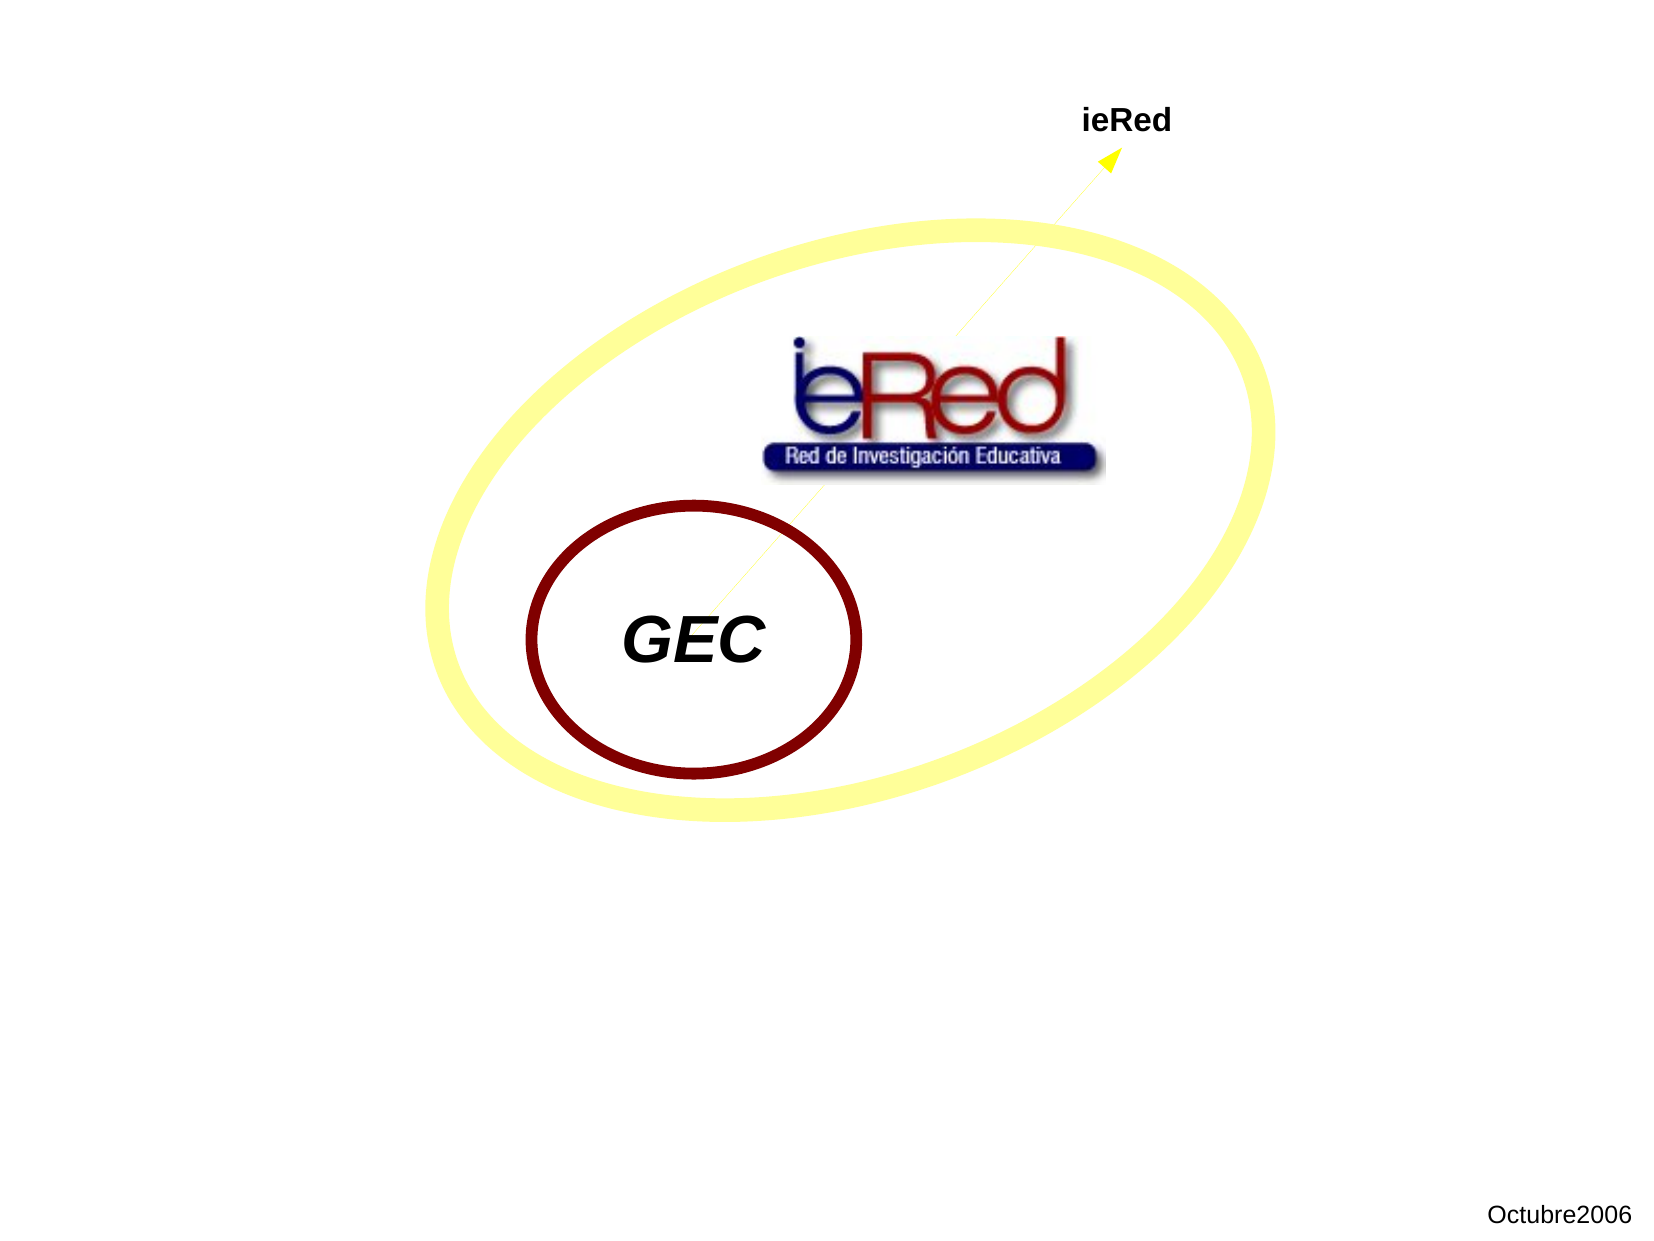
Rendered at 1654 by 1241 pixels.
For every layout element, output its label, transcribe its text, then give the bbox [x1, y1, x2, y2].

picture [761, 336, 1106, 485]
text_box Octubre2006 [1472, 1192, 1648, 1236]
text_box GEC [531, 505, 857, 774]
text_box ieRed [1066, 94, 1188, 147]
